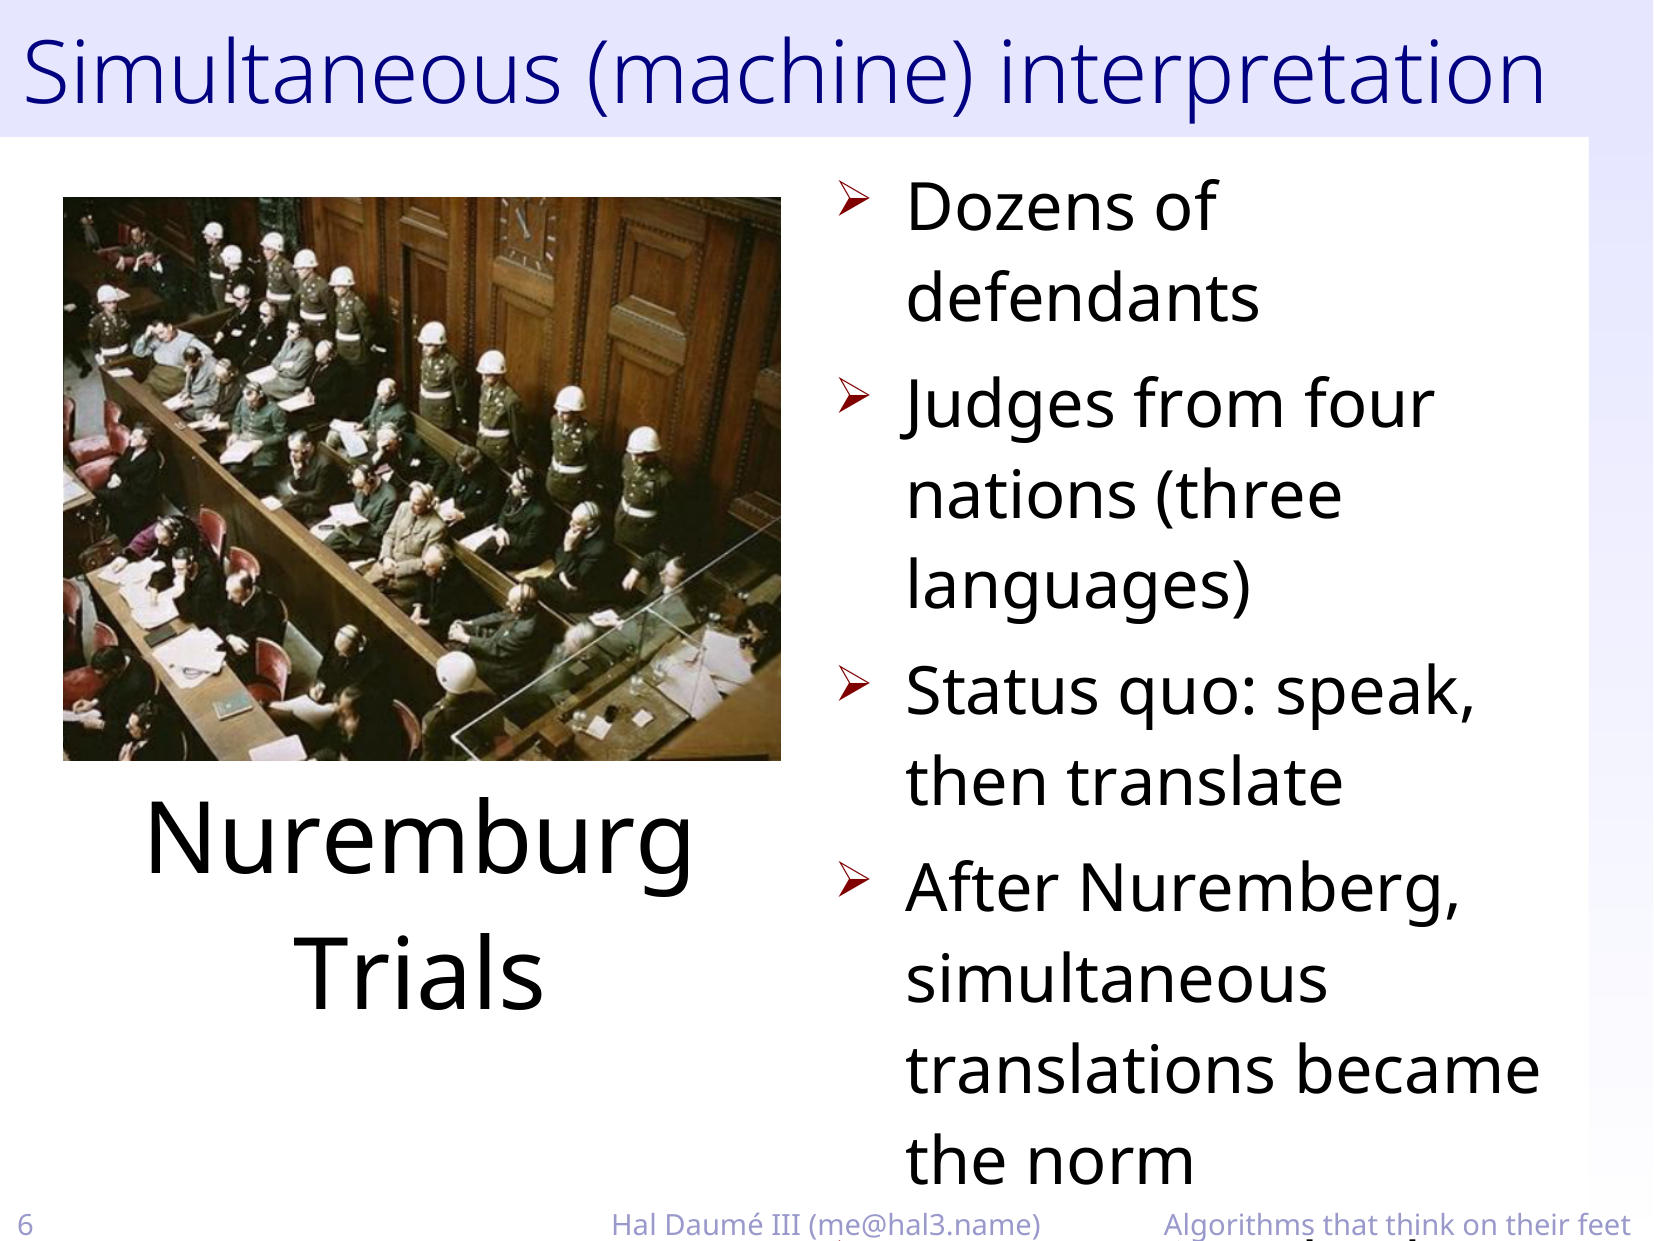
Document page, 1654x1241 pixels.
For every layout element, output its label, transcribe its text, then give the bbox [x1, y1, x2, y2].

text_box Nuremburg Trials [140, 766, 700, 1033]
list Dozens of defendants Judges from four nations (three languages) Status quo: speak, then translate After Nuremberg, simultaneous translations became the norm Long wait → bad conversation [822, 159, 1575, 1068]
picture [63, 197, 781, 761]
title Simultaneous (machine) interpretation [22, 8, 1639, 131]
